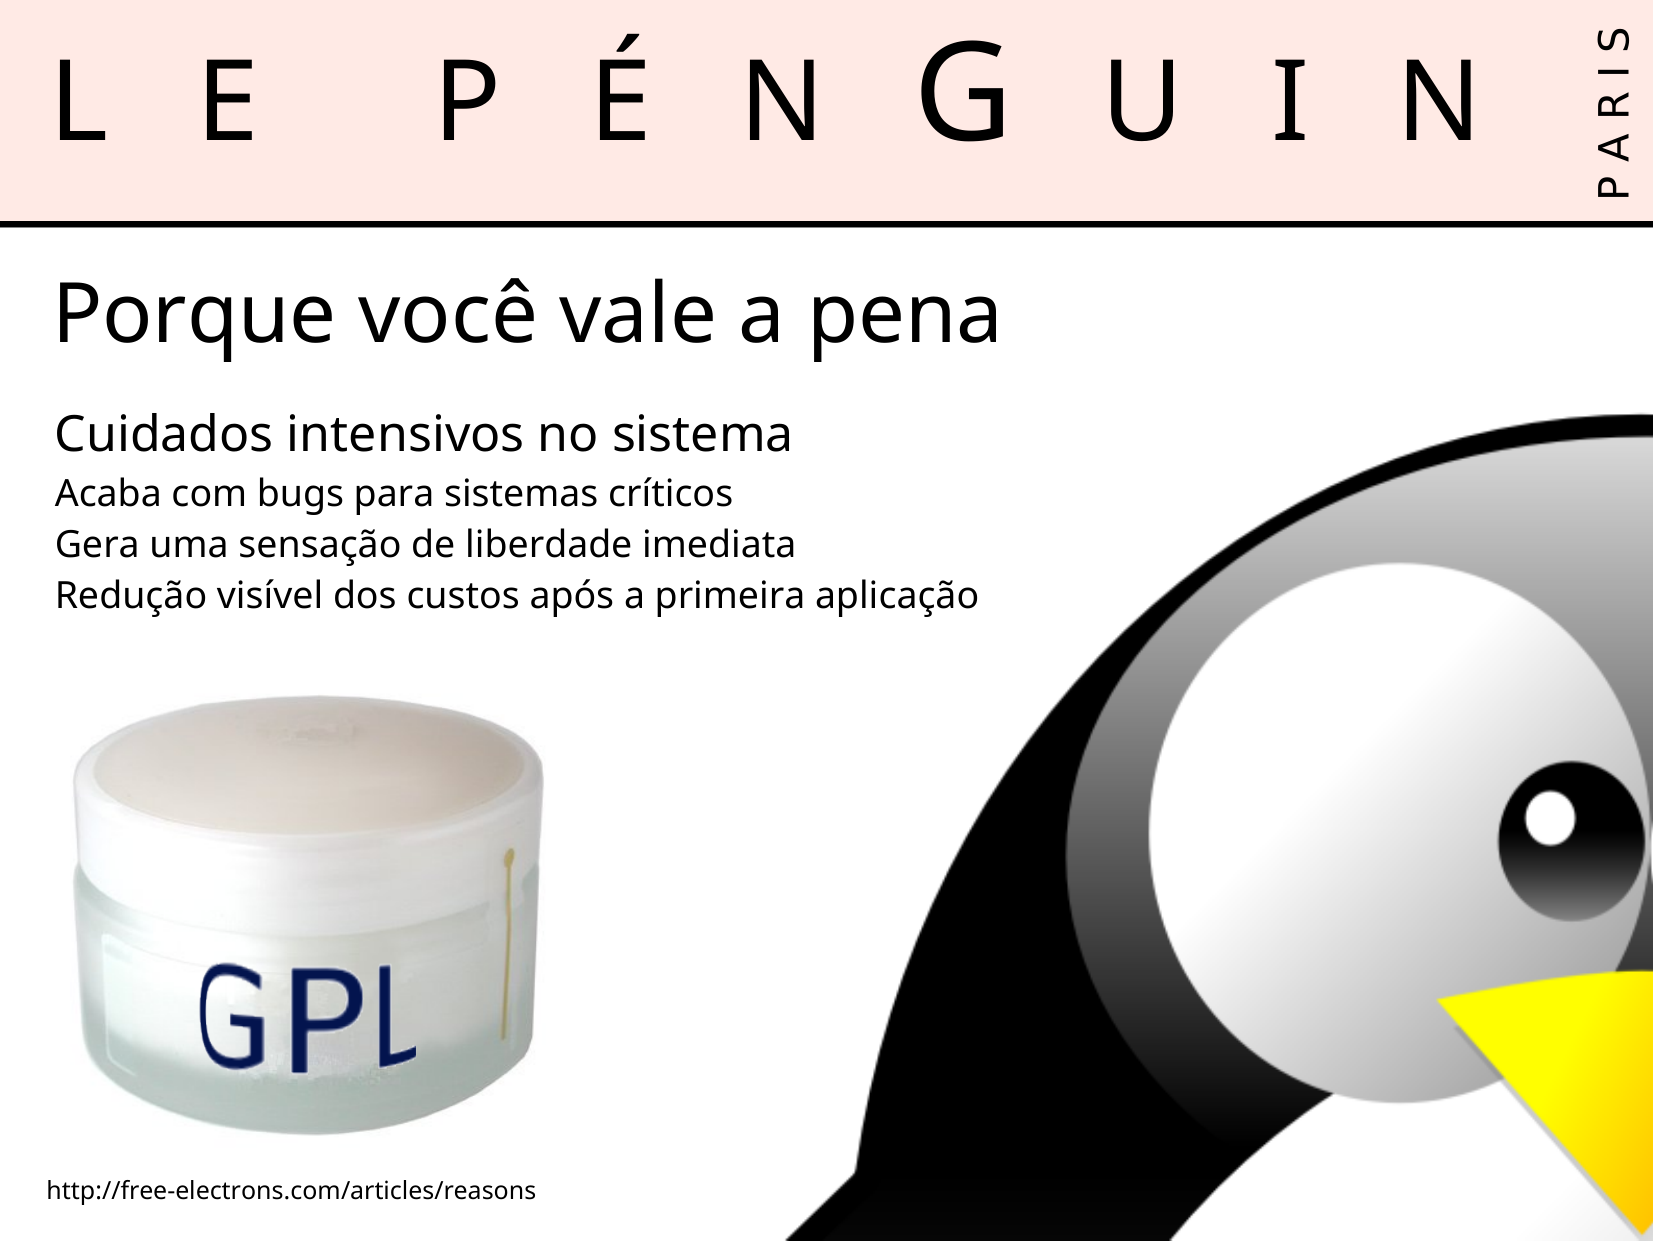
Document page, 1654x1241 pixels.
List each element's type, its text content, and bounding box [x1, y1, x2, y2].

text_box P A R I S [1589, 26, 1639, 202]
picture [820, 598, 830, 606]
picture [50, 411, 1653, 1241]
picture [556, 598, 568, 606]
title L E P É N G U I N [14, 2, 1639, 171]
text_box http://free-electrons.com/articles/reasons [46, 1172, 555, 1204]
picture [789, 598, 799, 606]
picture [629, 598, 639, 606]
picture [961, 598, 973, 606]
text_box Cuidados intensivos no sistema Acaba com bugs para sistemas críticos Gera uma sensação de liberdade imediata Redução visível dos custos após a primeira aplicação [54, 398, 1034, 598]
picture [901, 598, 911, 606]
picture [841, 598, 853, 606]
picture [660, 598, 672, 606]
picture [940, 598, 950, 606]
text_box Porque você vale a pena [52, 253, 1092, 357]
picture [578, 598, 590, 606]
text_box [0, 0, 1653, 221]
